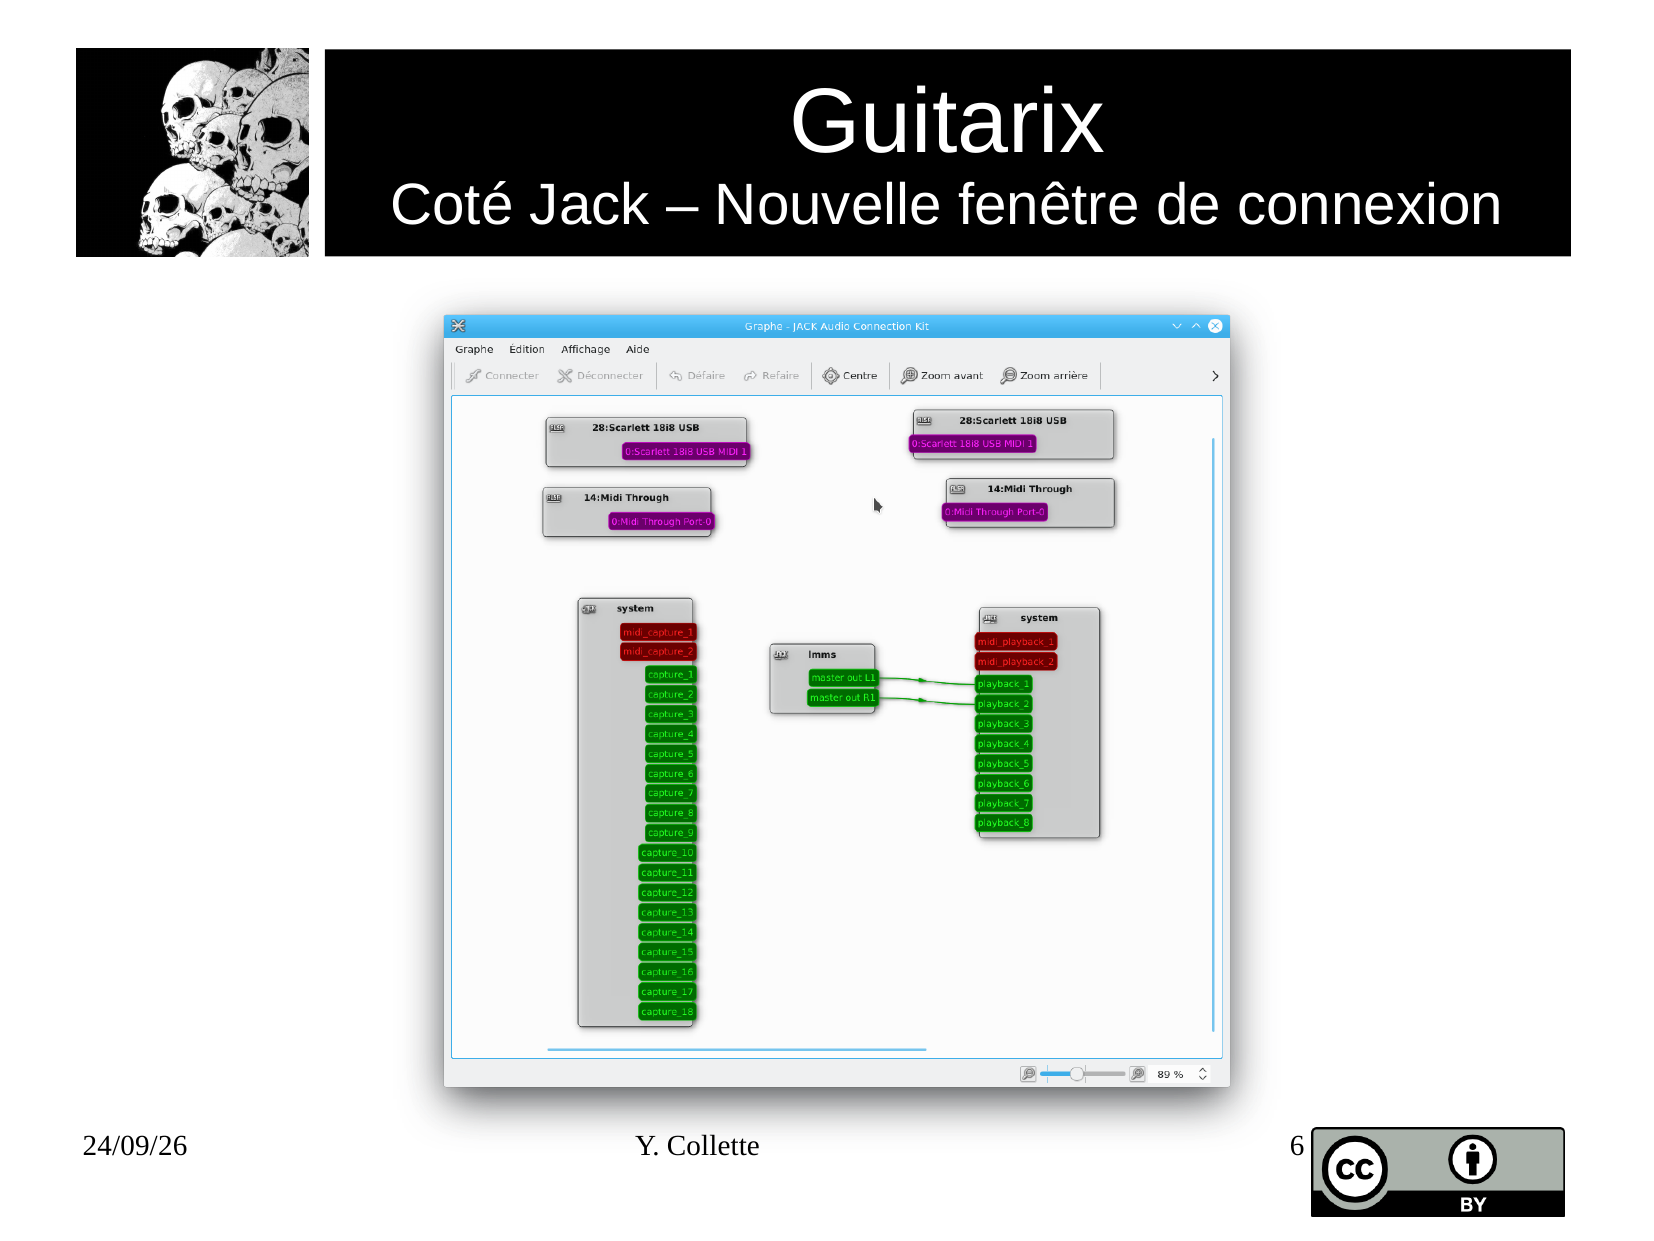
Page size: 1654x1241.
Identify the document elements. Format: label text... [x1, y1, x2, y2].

picture [1311, 1127, 1565, 1217]
picture [384, 269, 1289, 1161]
picture [76, 48, 309, 257]
title Guitarix Coté Jack – Nouvelle fenêtre de connexion [324, 49, 1571, 257]
